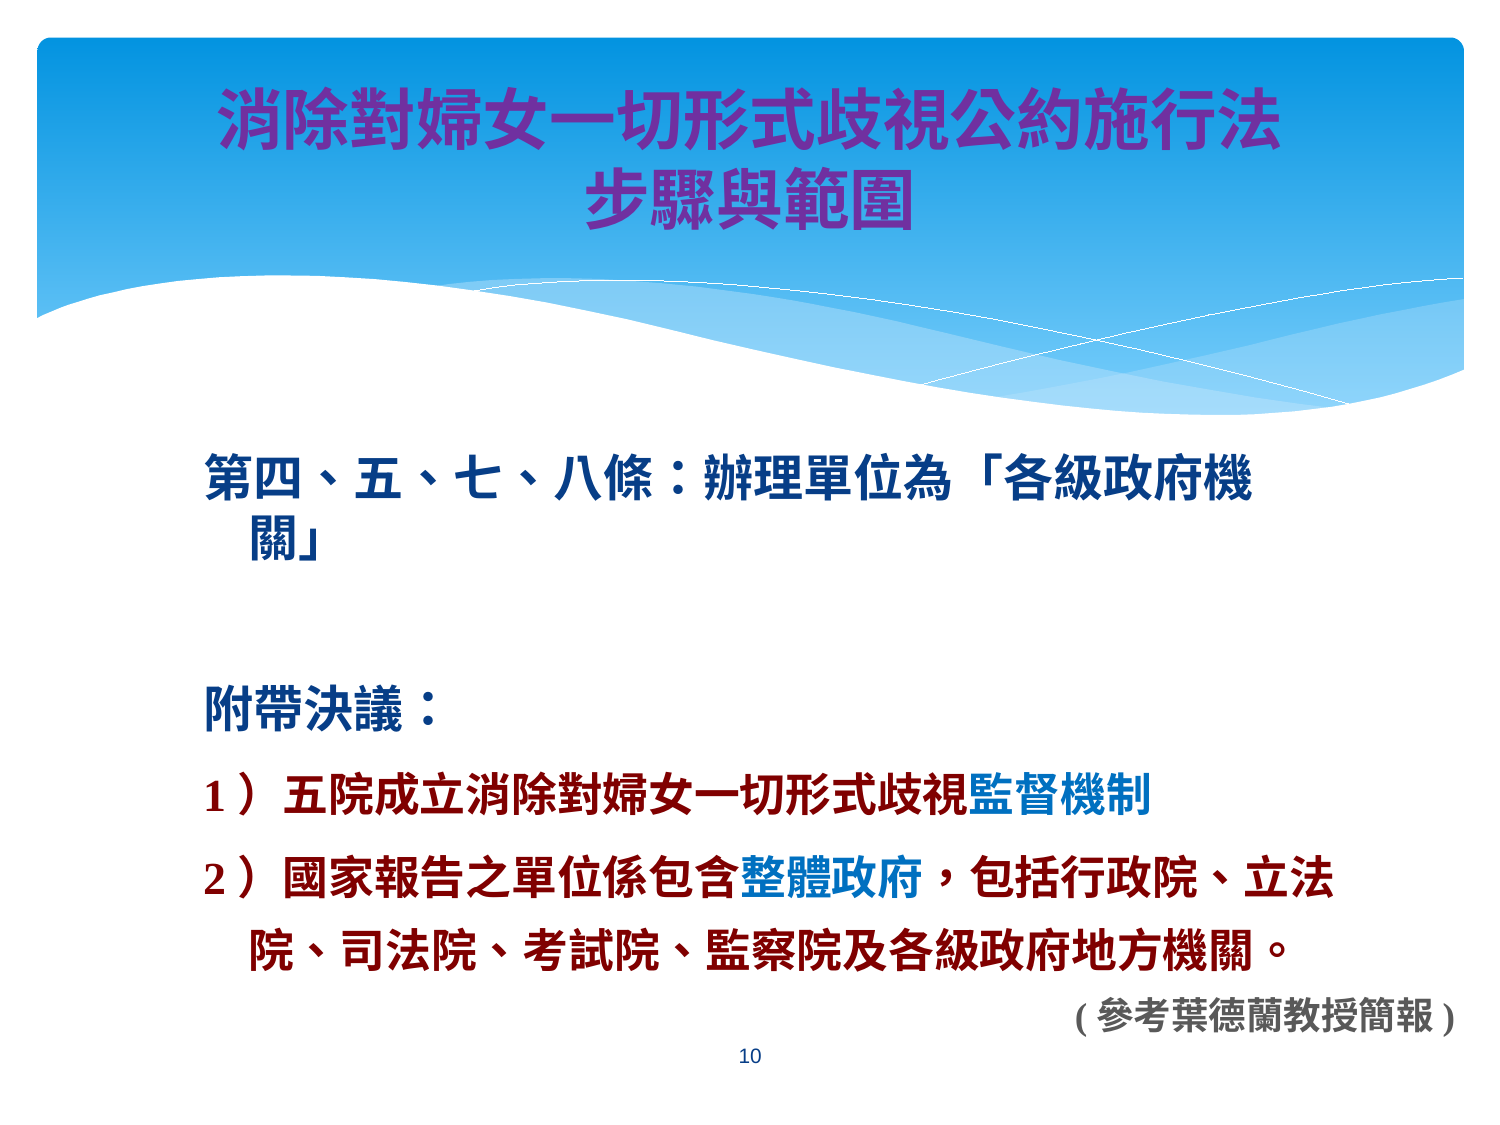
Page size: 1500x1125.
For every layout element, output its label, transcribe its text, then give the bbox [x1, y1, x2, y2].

text_box 10 [654, 1025, 846, 1086]
title 消除對婦女一切形式歧視公約施行法 步驟與範圍 [75, 55, 1426, 262]
text_box (參考葉德蘭教授簡報) [1045, 964, 1470, 1049]
list 第四、五、七、八條：辦理單位為「各級政府機關」 附帶決議： 1）五院成立消除對婦女一切形式歧視監督機制 2）國家報告之單位係包含整體政府，包括行政院、立法院、司法院、考試院、監察院及各級政府地方機關。 [143, 438, 1359, 1005]
